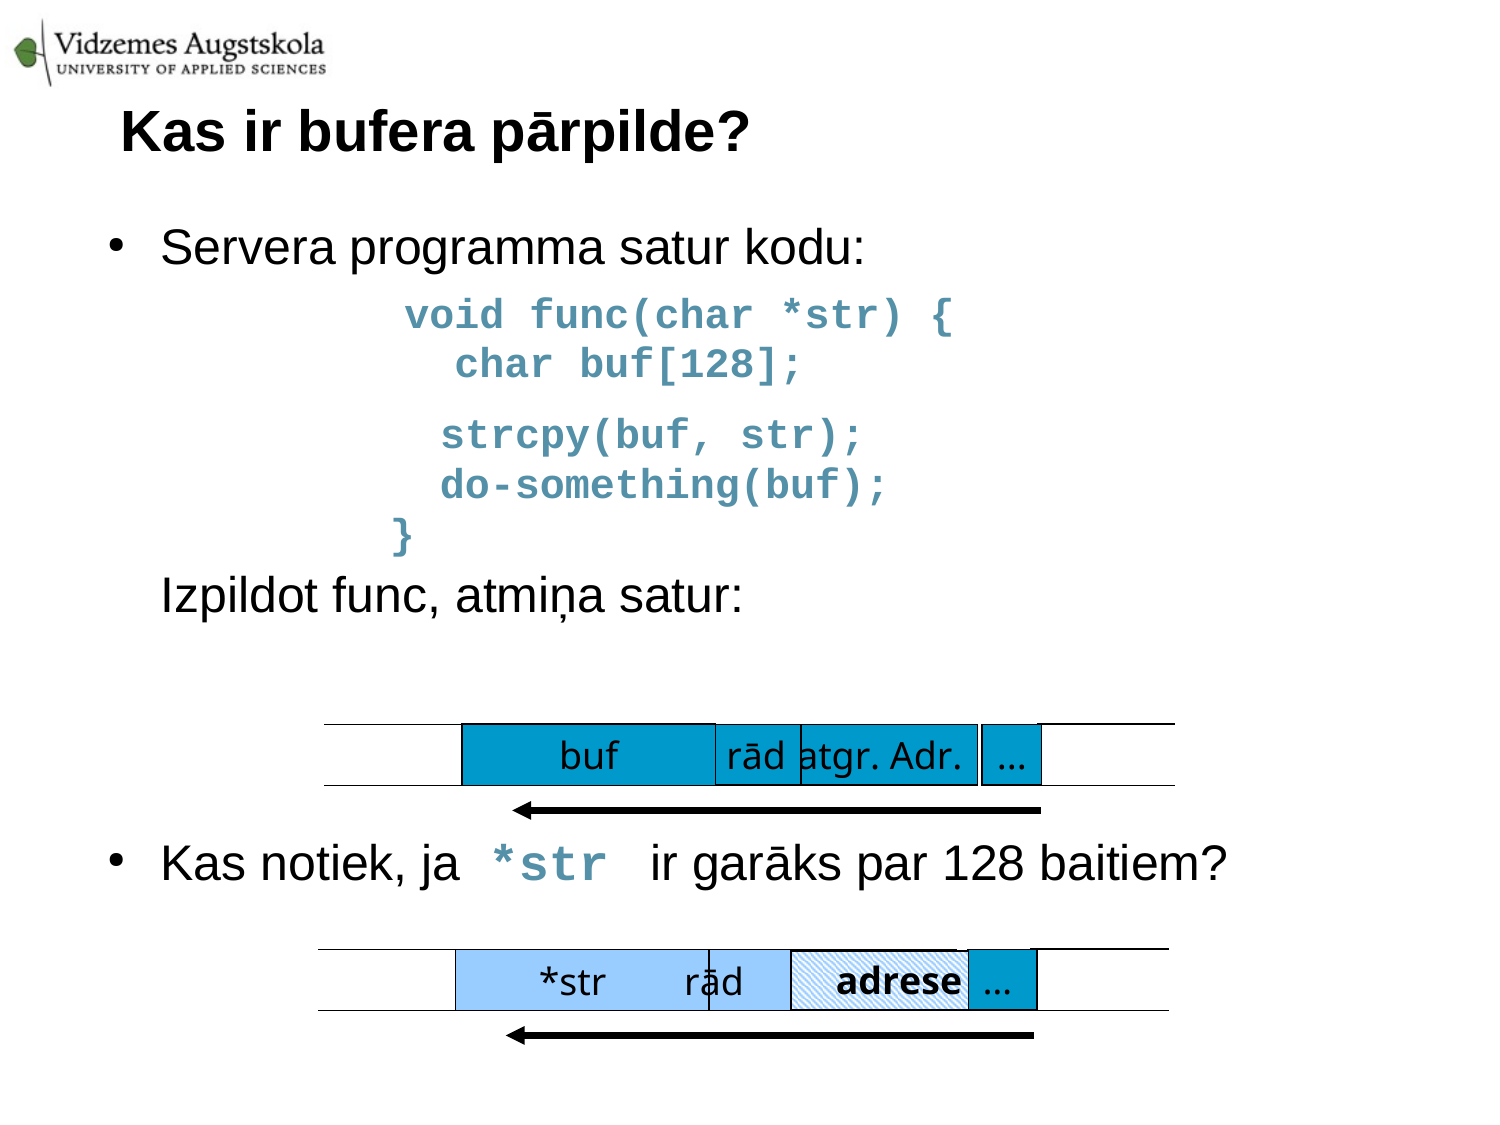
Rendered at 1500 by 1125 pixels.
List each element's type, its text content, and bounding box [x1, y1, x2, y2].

text_box *str rād [455, 949, 708, 1011]
picture [5, 2, 334, 102]
text_box rād [716, 724, 801, 785]
list Servera programma satur kodu: void func(char *str) { char buf[128]; strcpy(buf, str); do-something(buf); } Izpildot func, atmiņa satur: Kas notiek, ja *str ir garāks par 128 baitiem? [74, 214, 1424, 1004]
text_box [791, 950, 821, 1010]
text_box *str rād [710, 949, 790, 1011]
text_box buf [462, 723, 716, 786]
title Kas ir bufera pārpilde? [85, 87, 1372, 177]
text_box atgr. Adr. [801, 724, 978, 785]
text_box ... [981, 724, 1042, 785]
text_box … [978, 949, 1037, 1010]
text_box adrese [821, 948, 978, 1010]
